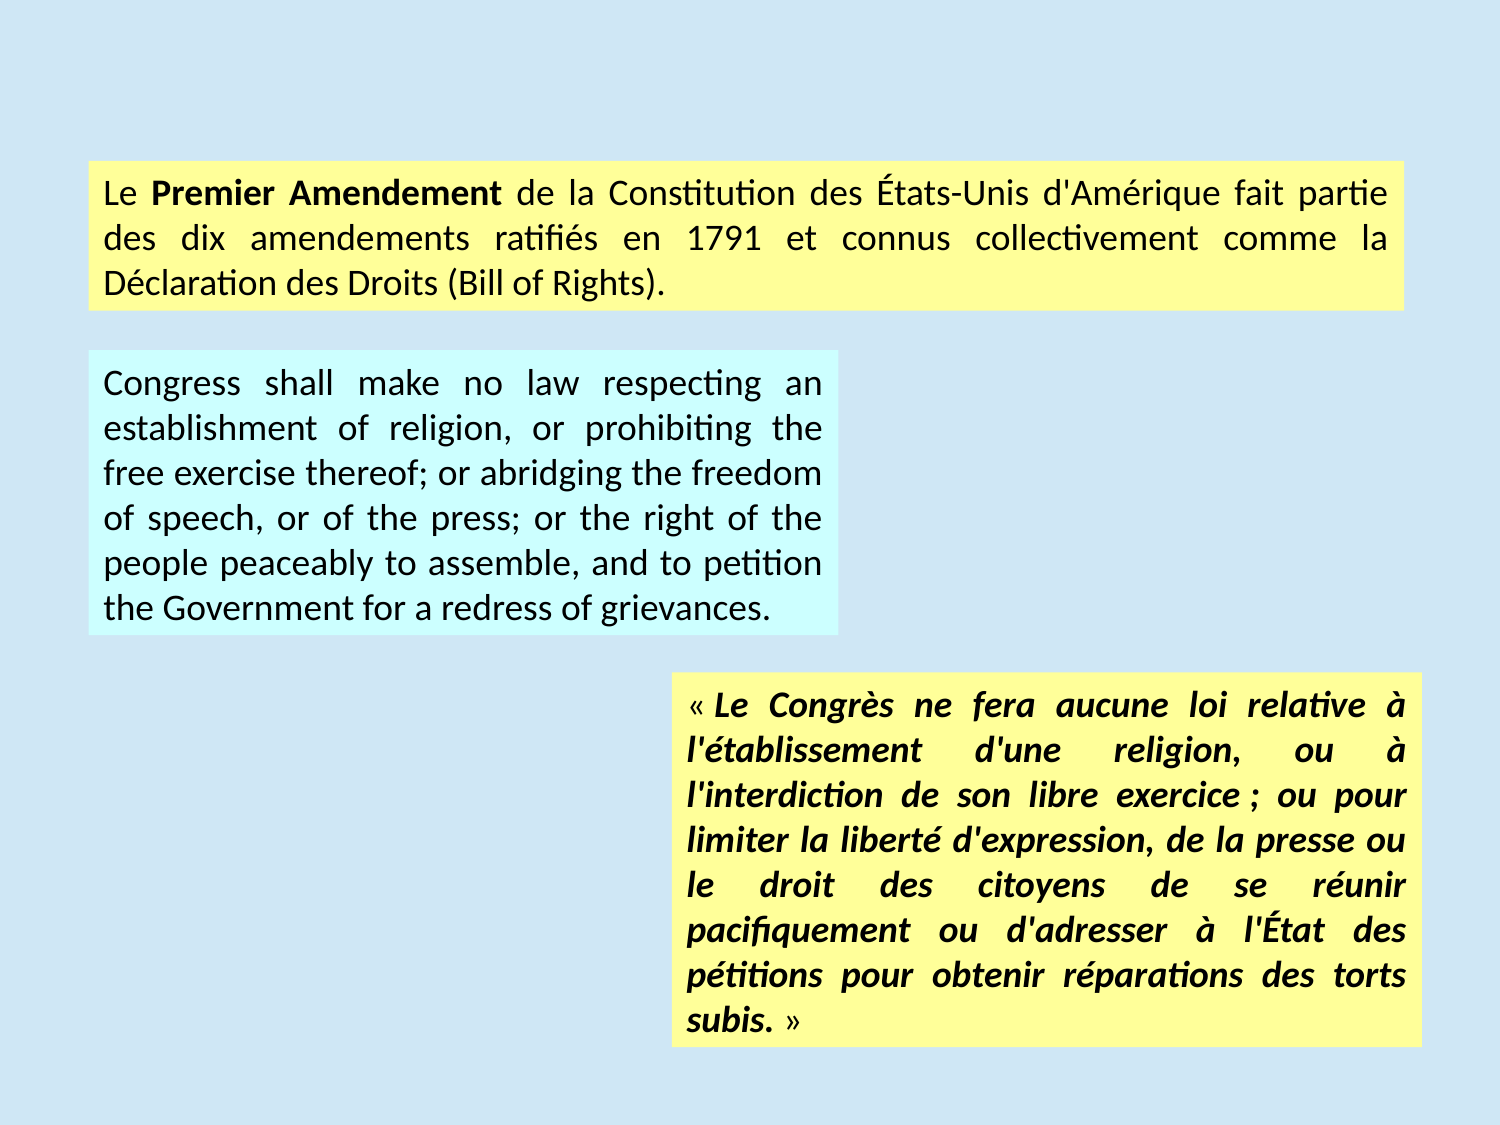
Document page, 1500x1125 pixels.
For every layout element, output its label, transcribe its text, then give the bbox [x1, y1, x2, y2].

text_box « Le Congrès ne fera aucune loi relative à l'établissement d'une religion, ou à l'interdiction de son libre exercice ; ou pour limiter la liberté d'expression, de la presse ou le droit des citoyens de se réunir pacifiquement ou d'adresser à l'État des pétitions pour obtenir réparations des torts subis. » [671, 672, 1422, 1048]
text_box Congress shall make no law respecting an establishment of religion, or prohibiting the free exercise thereof; or abridging the freedom of speech, or of the press; or the right of the people peaceably to assemble, and to petition the Government for a redress of grievances. [88, 350, 839, 636]
text_box Le Premier Amendement de la Constitution des États-Unis d'Amérique fait partie des dix amendements ratifiés en 1791 et connus collectivement comme la Déclaration des Droits (Bill of Rights). [88, 160, 1405, 311]
